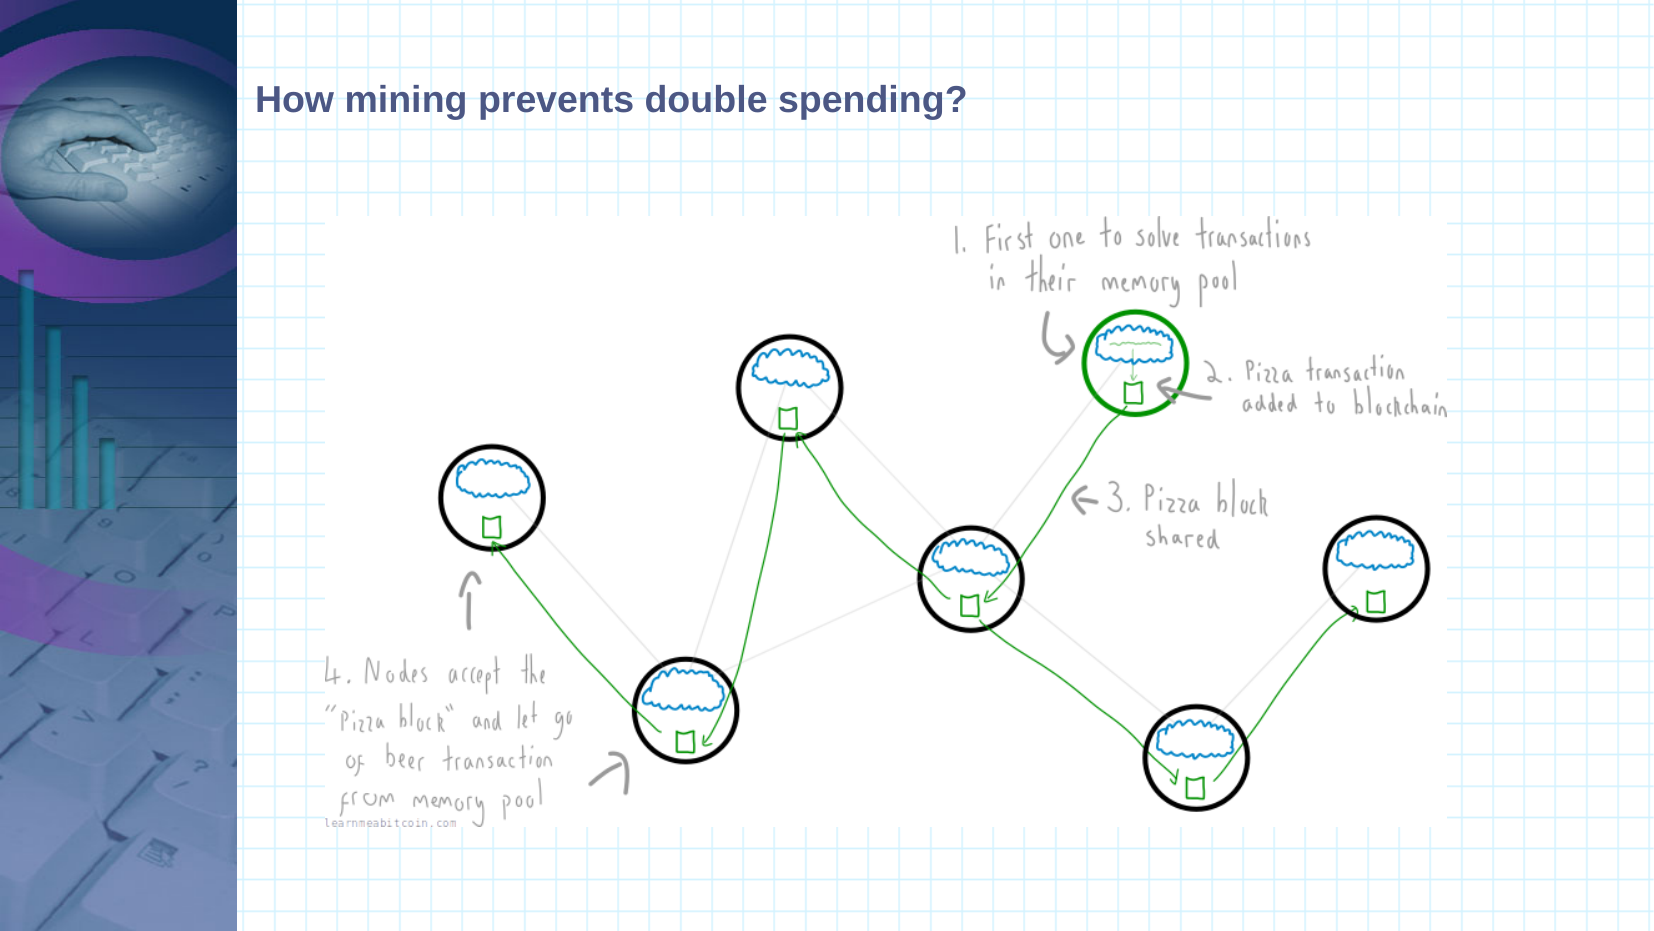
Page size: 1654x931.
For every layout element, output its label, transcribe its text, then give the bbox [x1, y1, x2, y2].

title How mining prevents double spending? [254, 21, 1640, 178]
picture [0, 0, 1654, 931]
